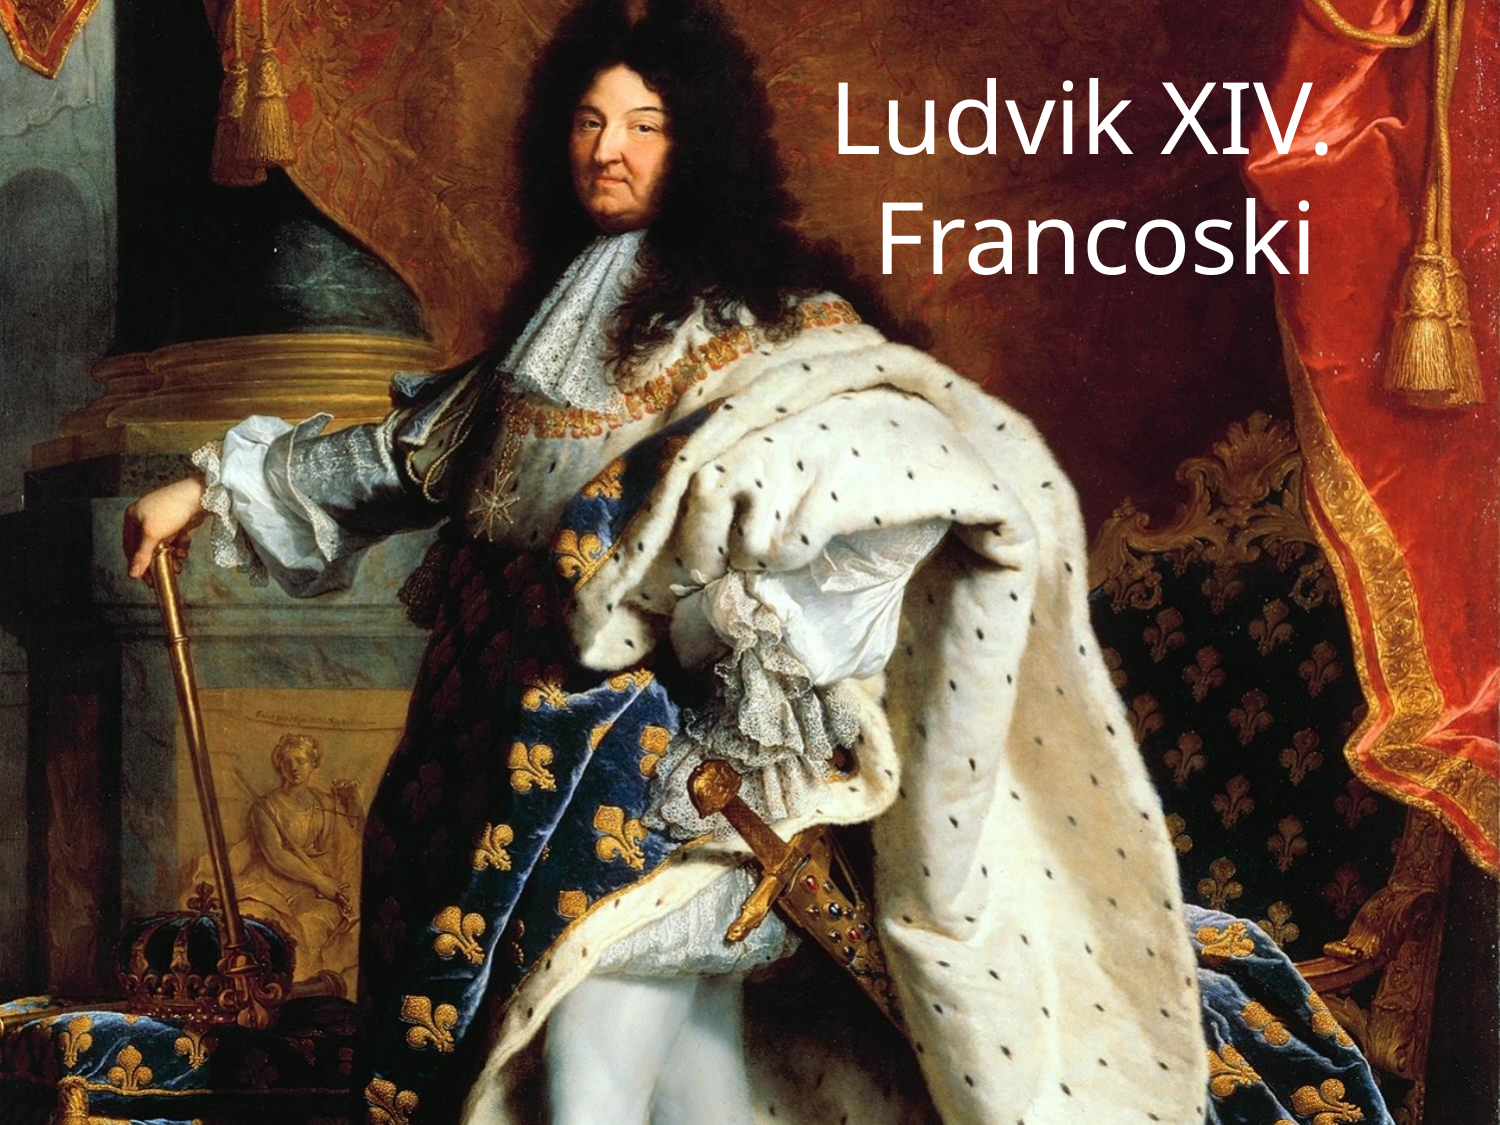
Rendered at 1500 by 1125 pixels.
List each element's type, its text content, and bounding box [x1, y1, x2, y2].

picture [0, 0, 1500, 1125]
text_box Ludvik XIV. Francoski [691, 46, 1500, 302]
